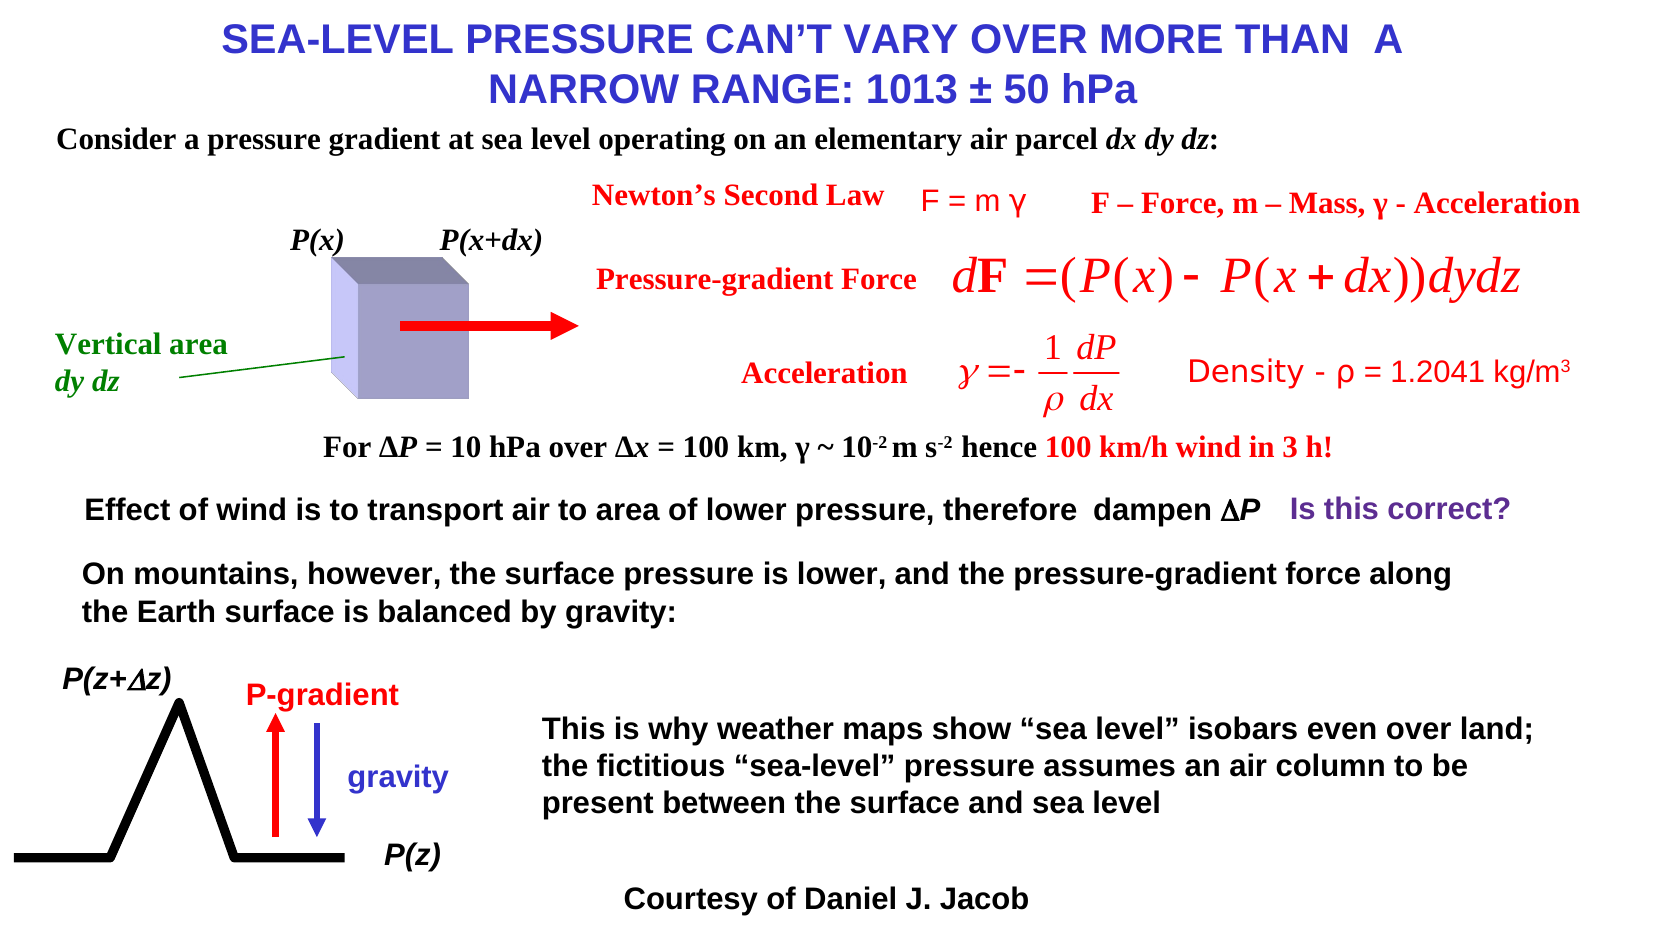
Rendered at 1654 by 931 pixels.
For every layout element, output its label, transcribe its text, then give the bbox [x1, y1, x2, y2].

text_box Density - ρ = 1.2041 kg/m3 [1172, 343, 1603, 397]
text_box Newton’s Second Law [577, 167, 908, 220]
title SEA-LEVEL PRESSURE CAN’T VARY OVER MORE THAN A NARROW RANGE: 1013 ± 50 hPa [110, 0, 1516, 110]
text_box Consider a pressure gradient at sea level operating on an elementary air parcel dx dy dz: [41, 110, 1654, 164]
text_box Effect of wind is to transport air to area of lower pressure, therefore dampen P [69, 481, 1393, 535]
text_box F – Force, m – Mass, γ - Acceleration [1076, 174, 1596, 228]
text_box gravity [332, 748, 464, 802]
text_box For ∆P = 10 hPa over ∆x = 100 km, γ ~ 10-2 m s-2 hence 100 km/h wind in 3 h! [308, 418, 1356, 472]
text_box P(x) [275, 212, 360, 265]
text_box F = m γ [905, 172, 1060, 226]
chart [943, 246, 1531, 314]
text_box Vertical area dy dz [40, 315, 251, 406]
text_box Acceleration [726, 345, 931, 399]
text_box P(x+dx) [424, 212, 559, 265]
text_box [359, 285, 468, 398]
chart [951, 324, 1128, 418]
text_box P(z) [369, 826, 456, 880]
text_box P(z+z) [47, 651, 187, 704]
text_box Courtesy of Daniel J. Jacob [608, 870, 1045, 924]
text_box Is this correct? [1275, 481, 1538, 534]
text_box This is why weather maps show “sea level” isobars even over land; the fictitious “sea-level” pressure assumes an air column to be present between the surface and sea level [527, 700, 1556, 828]
text_box On mountains, however, the surface pressure is lower, and the pressure-gradient force along the Earth surface is balanced by gravity: [67, 546, 1514, 637]
text_box Pressure-gradient Force [581, 250, 940, 304]
text_box P-gradient [231, 666, 415, 720]
